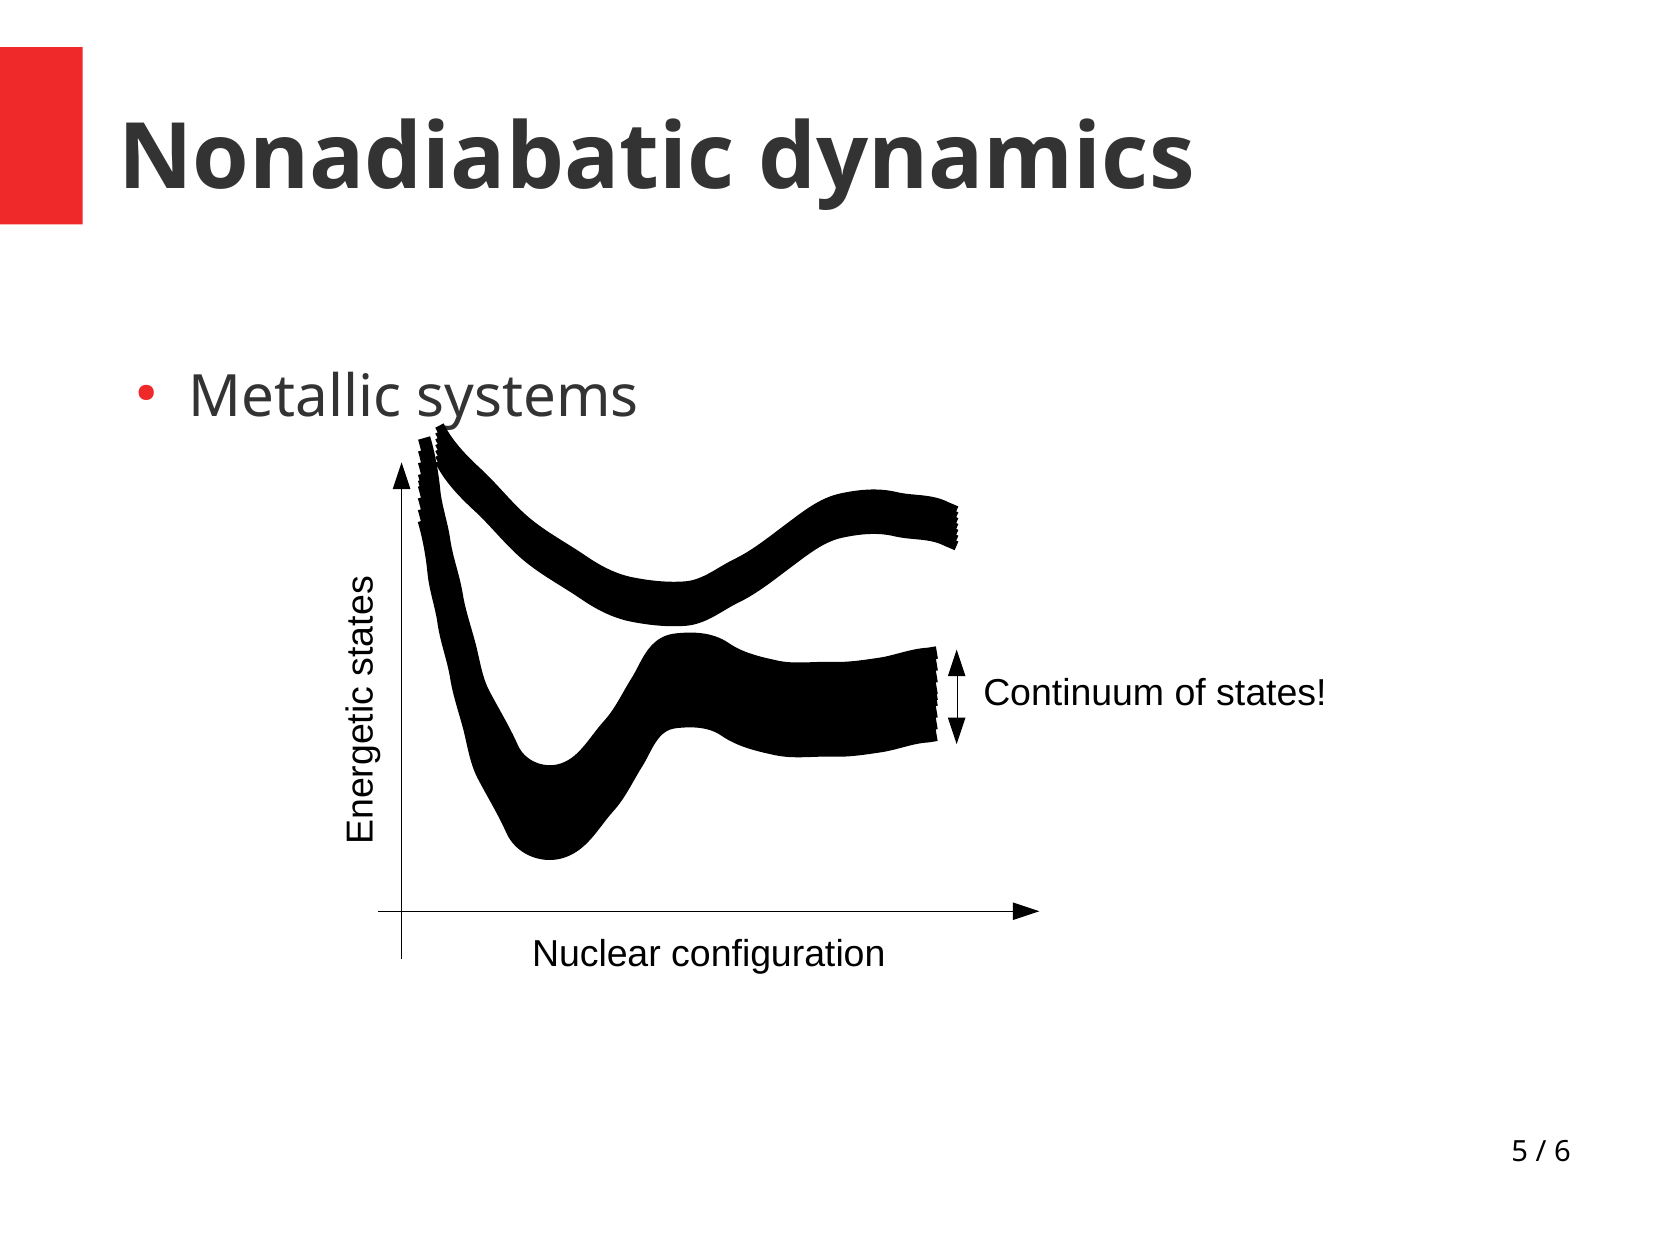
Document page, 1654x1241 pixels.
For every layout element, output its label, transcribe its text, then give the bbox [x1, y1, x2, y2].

title Nonadiabatic dynamics [118, 49, 1571, 257]
text_box Continuum of states! [968, 663, 1342, 721]
list Metallic systems [118, 354, 1536, 1074]
